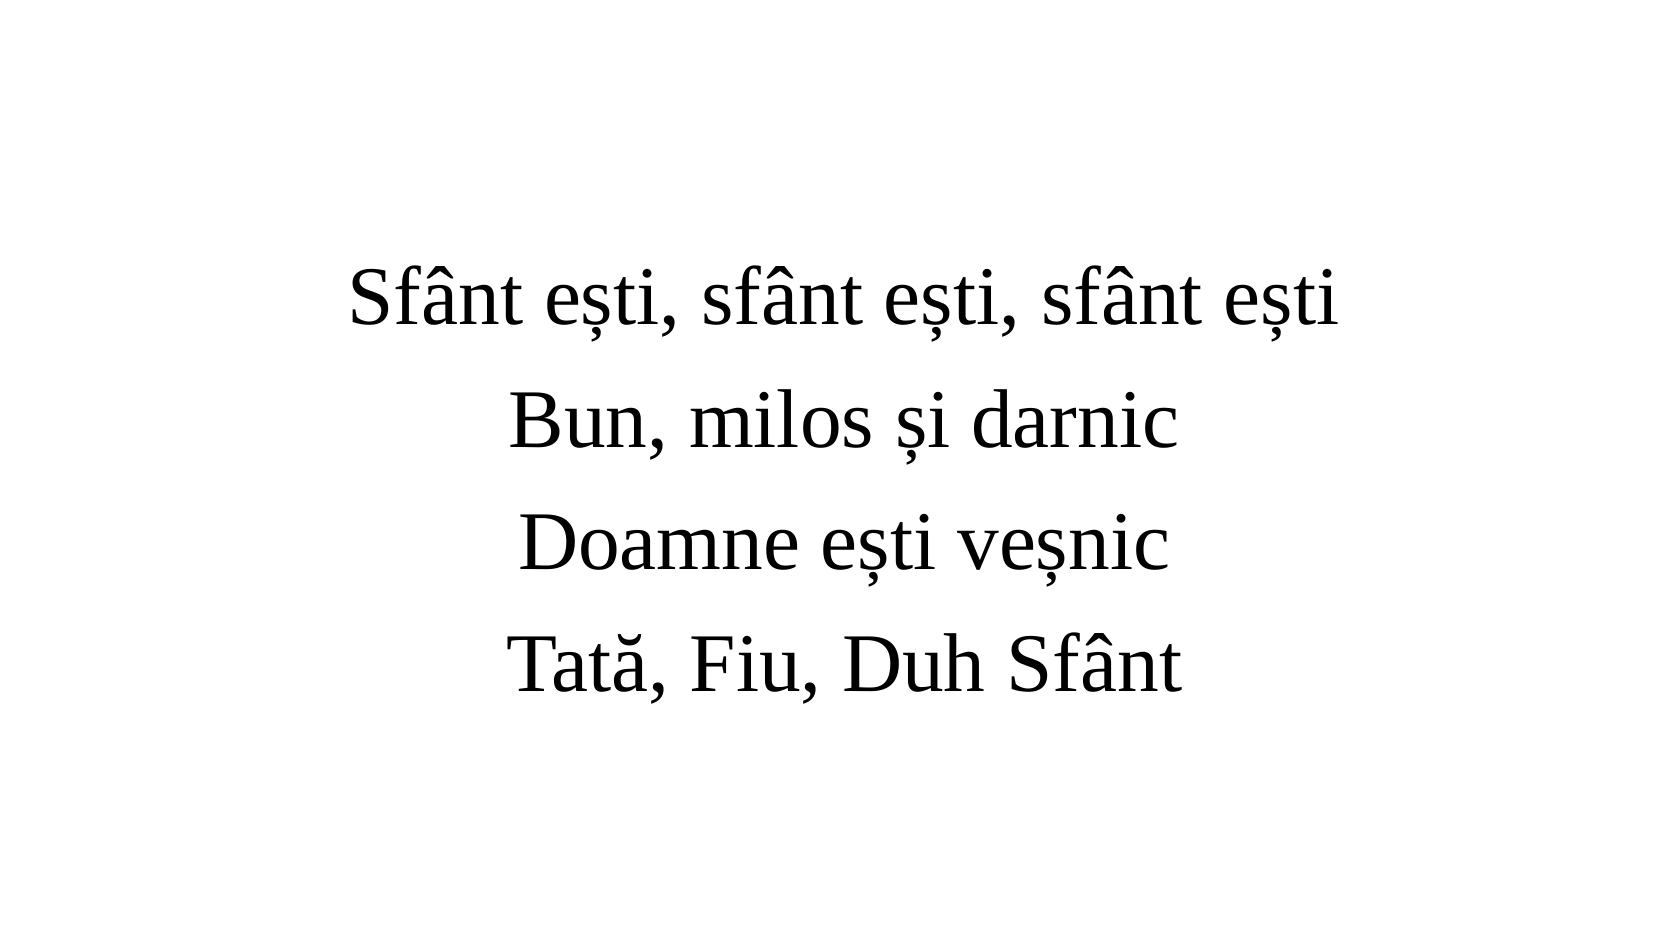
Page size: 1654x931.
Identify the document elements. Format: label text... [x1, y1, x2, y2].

subtitle Sfânt ești, sfânt ești, sfânt ești Bun, milos și darnic Doamne ești veșnic Tată, Fiu, Duh Sfânt [177, 241, 1512, 708]
